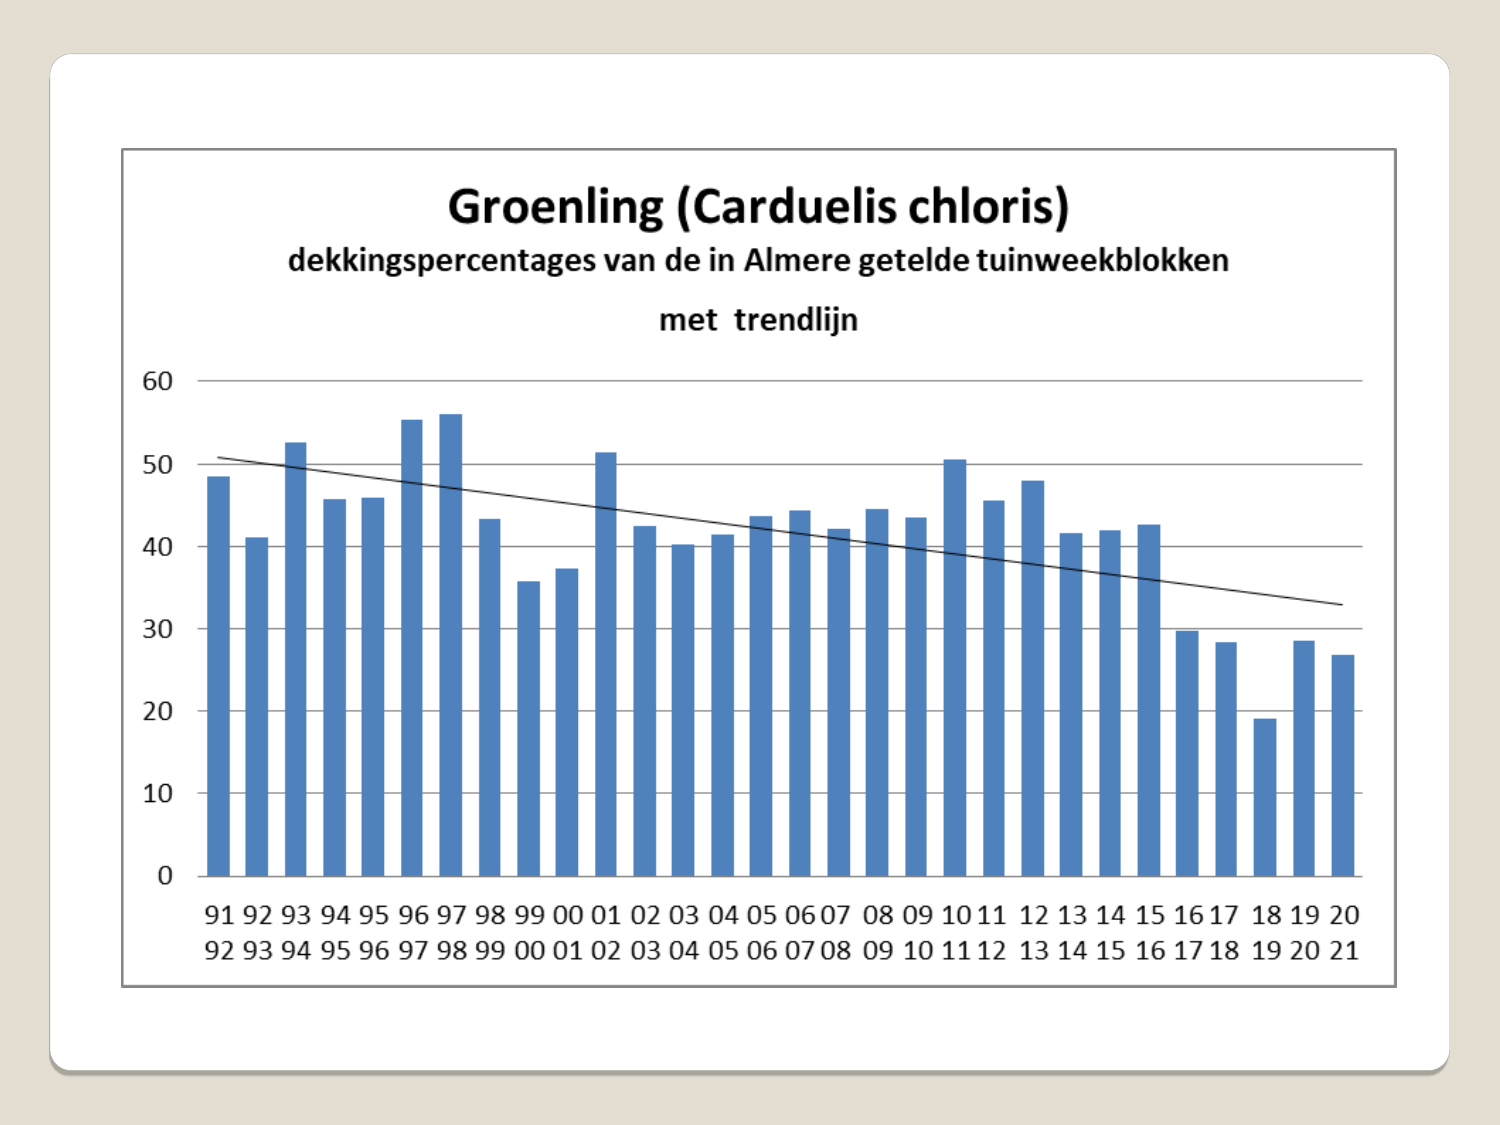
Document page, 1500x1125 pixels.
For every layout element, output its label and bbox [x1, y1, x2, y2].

picture [121, 149, 1397, 988]
